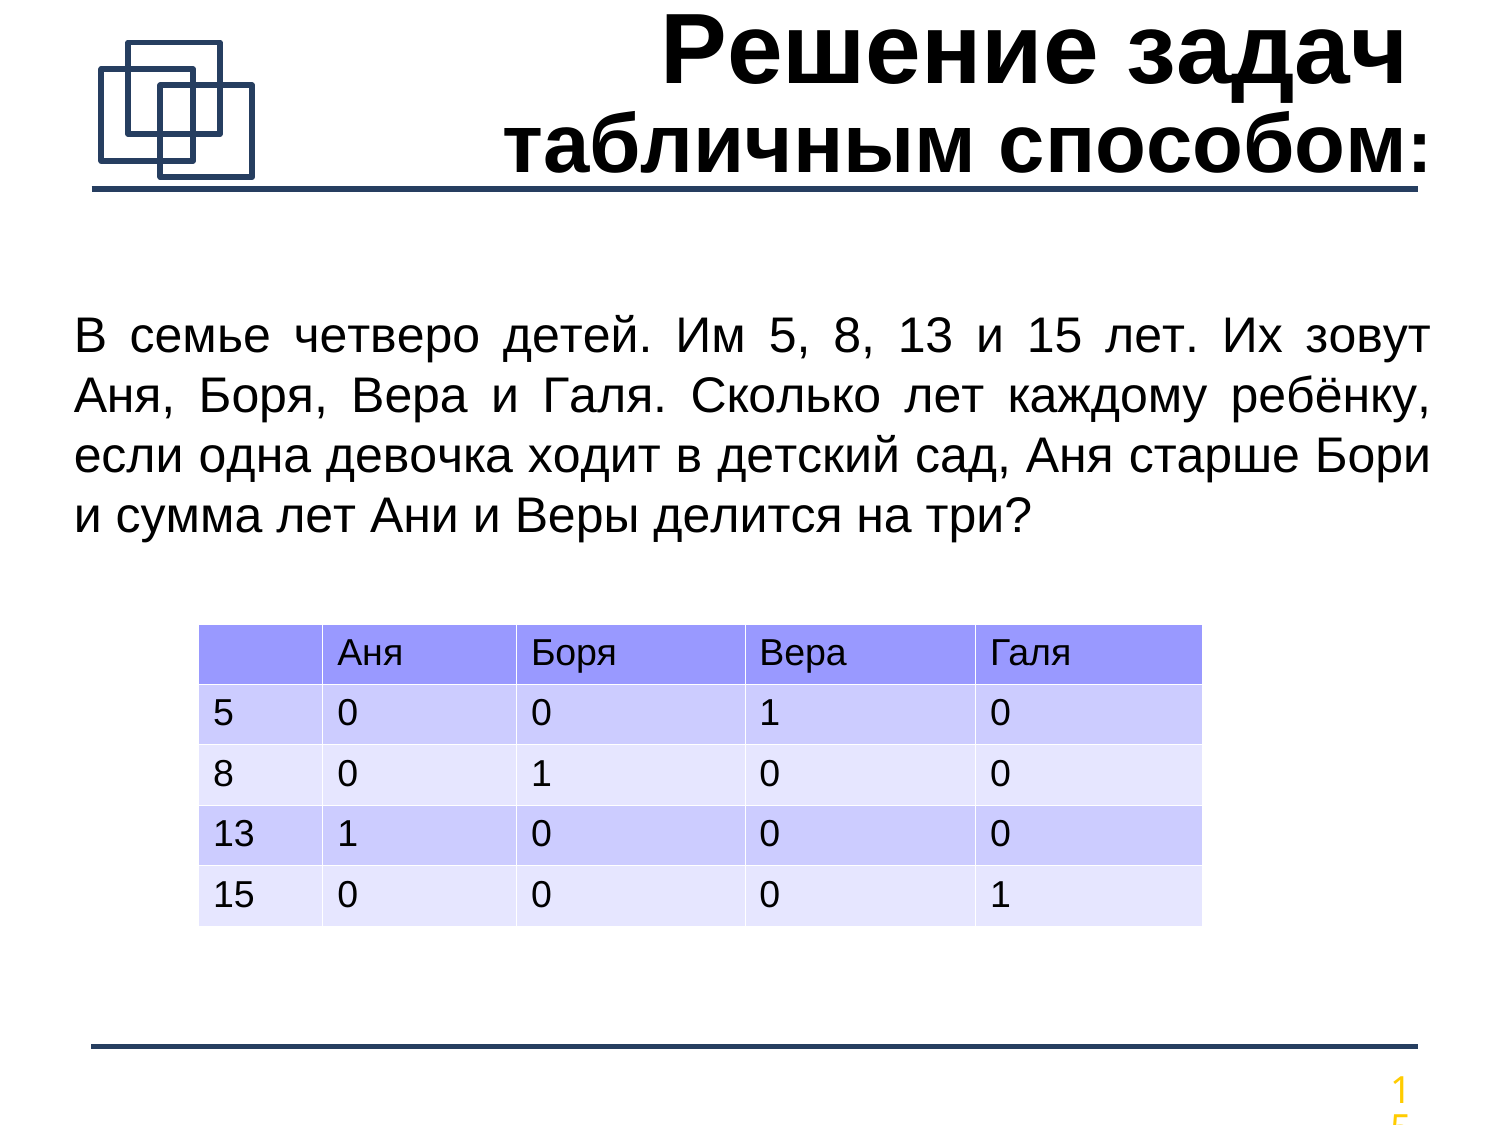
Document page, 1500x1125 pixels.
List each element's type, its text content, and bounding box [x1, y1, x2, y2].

table_cell 0 [517, 866, 745, 926]
table_cell 8 [199, 745, 322, 805]
table_cell 0 [323, 745, 516, 805]
table_header Аня [323, 625, 516, 684]
table_cell 0 [746, 806, 975, 865]
table_cell 0 [517, 806, 745, 865]
table_cell 13 [199, 806, 322, 865]
table_cell 0 [323, 685, 516, 744]
table_header Вера [746, 625, 975, 684]
table_header Боря [517, 625, 745, 684]
table_header [199, 625, 322, 684]
table_cell 5 [199, 685, 322, 744]
table_cell 0 [976, 745, 1202, 805]
table_cell 1 [746, 685, 975, 744]
text_box В семье четверо детей. Им 5, 8, 13 и 15 лет. Их зовут Аня, Боря, Вера и Галя. Сколько лет каждому ребёнку, если одна девочка ходит в детский сад, Аня старше Бори и сумма лет Ани и Веры делится на три? [59, 295, 1447, 551]
table_cell 1 [976, 866, 1202, 926]
table_cell 1 [323, 806, 516, 865]
table_cell 0 [976, 806, 1202, 865]
table_cell 0 [976, 685, 1202, 744]
text_box Решение задач табличным способом: [41, 0, 1448, 195]
table_cell 1 [517, 745, 745, 805]
table_cell 15 [199, 866, 322, 926]
table_header Галя [976, 625, 1202, 684]
table_cell 0 [746, 866, 975, 926]
table_cell 0 [517, 685, 745, 744]
table_cell 0 [323, 866, 516, 926]
table_cell 0 [746, 745, 975, 805]
